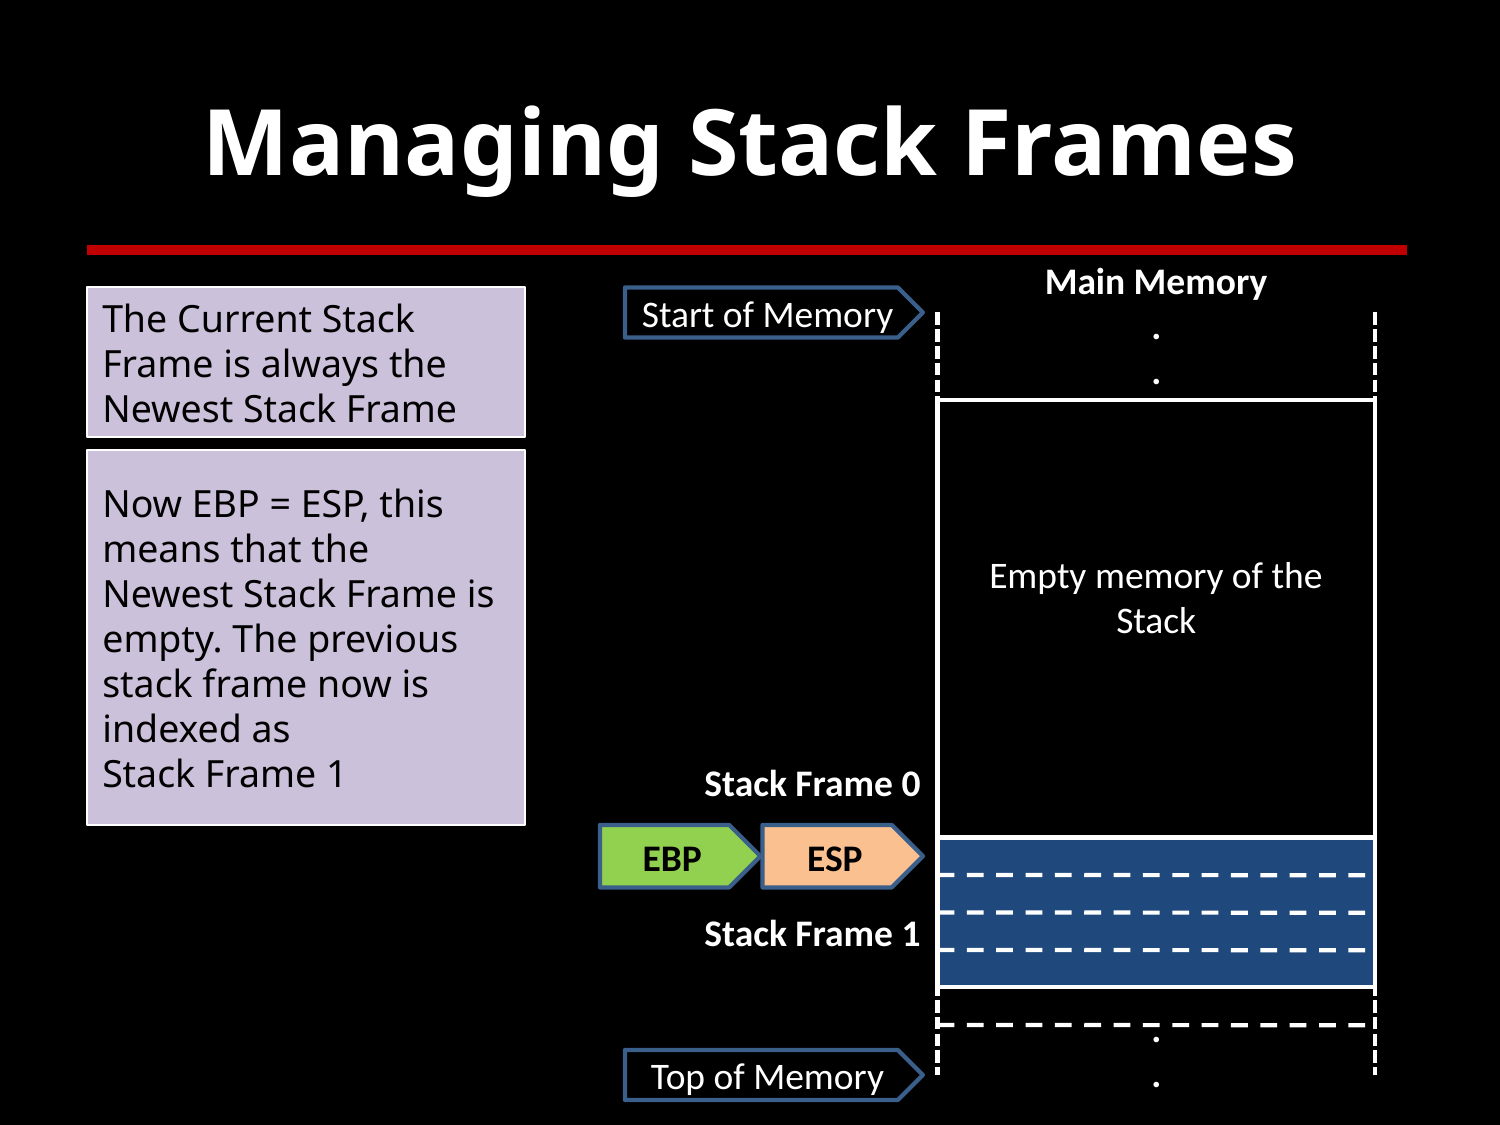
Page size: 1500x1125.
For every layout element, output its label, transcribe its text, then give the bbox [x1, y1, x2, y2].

text_box The Current Stack Frame is always the Newest Stack Frame [87, 287, 525, 438]
text_box Stack Frame 0 [687, 762, 938, 800]
text_box Empty memory of the Stack [937, 399, 1375, 838]
text_box Main Memory . . [937, 262, 1375, 388]
text_box . . [937, 1012, 1375, 1088]
text_box [937, 838, 1375, 988]
text_box Stack Frame 1 [687, 912, 938, 950]
text_box EBP [599, 824, 761, 888]
text_box Top of Memory [624, 1050, 923, 1101]
text_box Now EBP = ESP, this means that the Newest Stack Frame is empty. The previous stack frame now is indexed as Stack Frame 1 [87, 449, 525, 825]
text_box ESP [762, 824, 923, 888]
text_box Start of Memory [624, 287, 923, 338]
title Managing Stack Frames [75, 45, 1425, 233]
